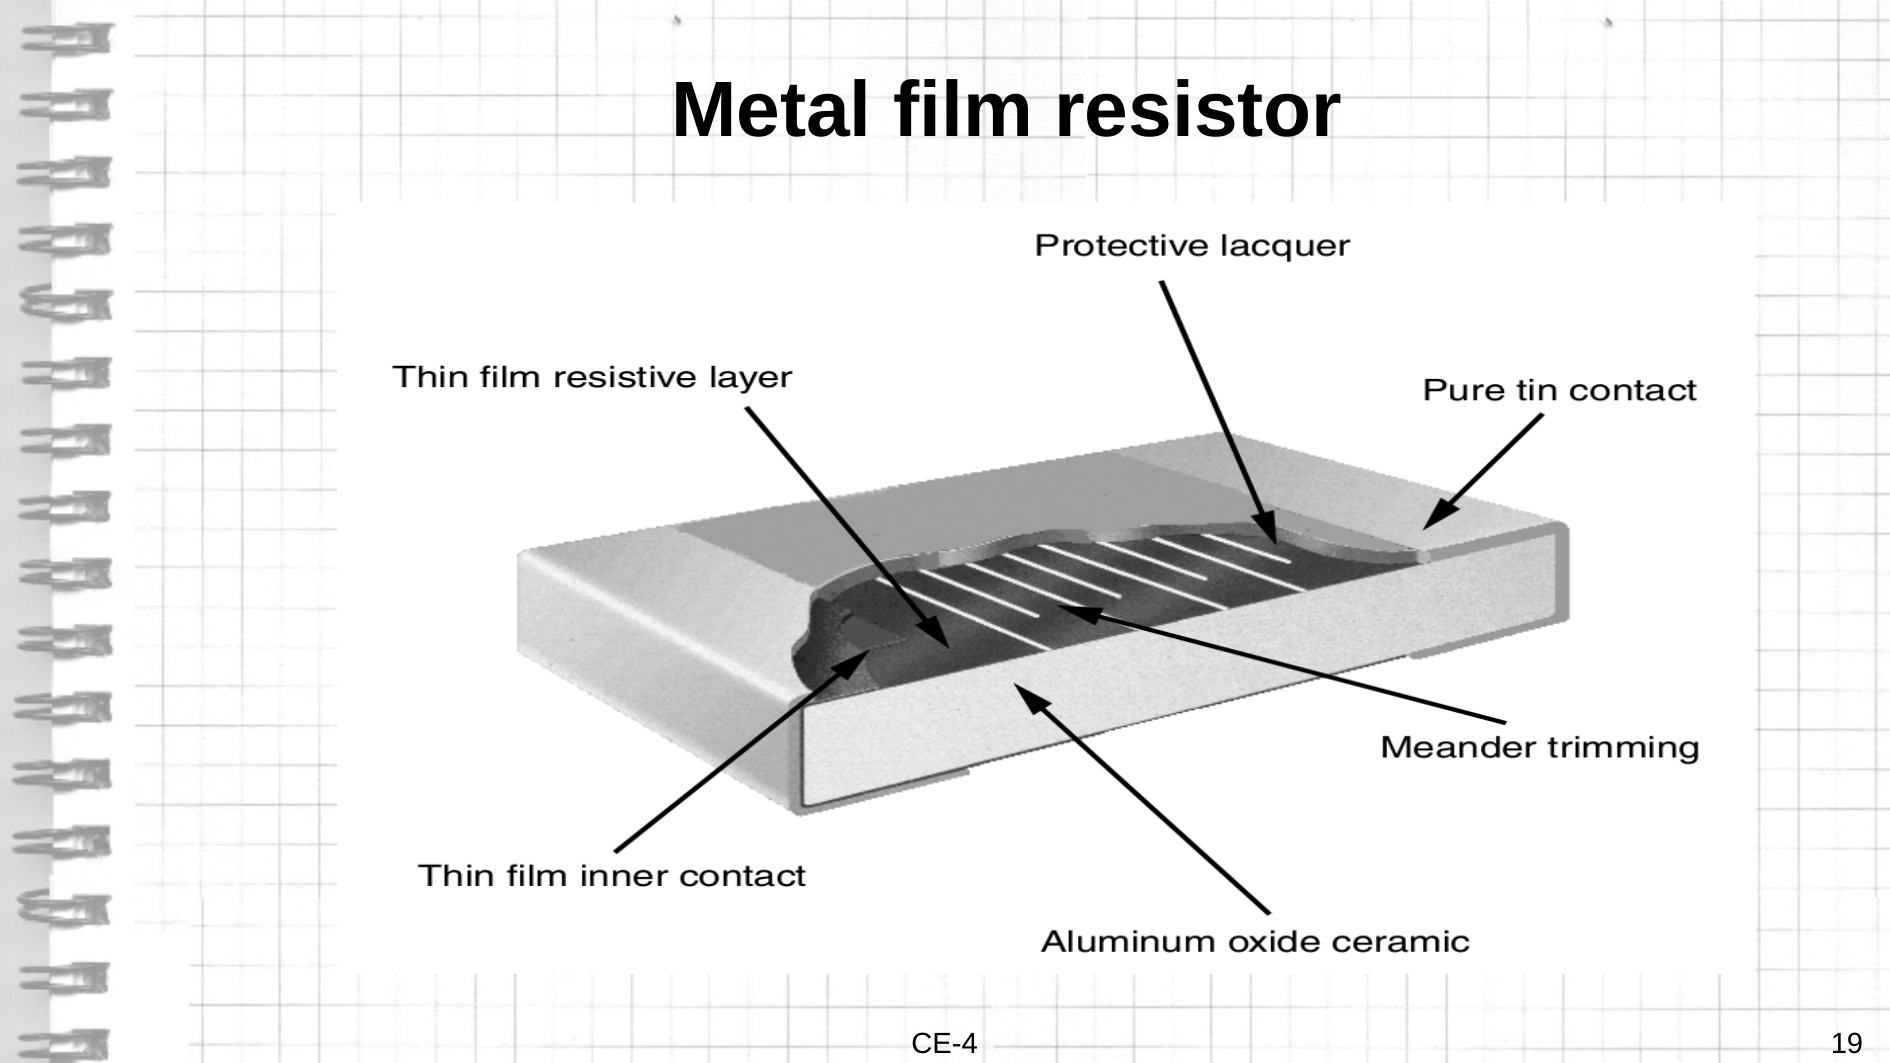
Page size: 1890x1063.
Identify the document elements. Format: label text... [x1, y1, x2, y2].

picture [0, 0, 1890, 1063]
title Metal film resistor [124, 20, 1890, 198]
